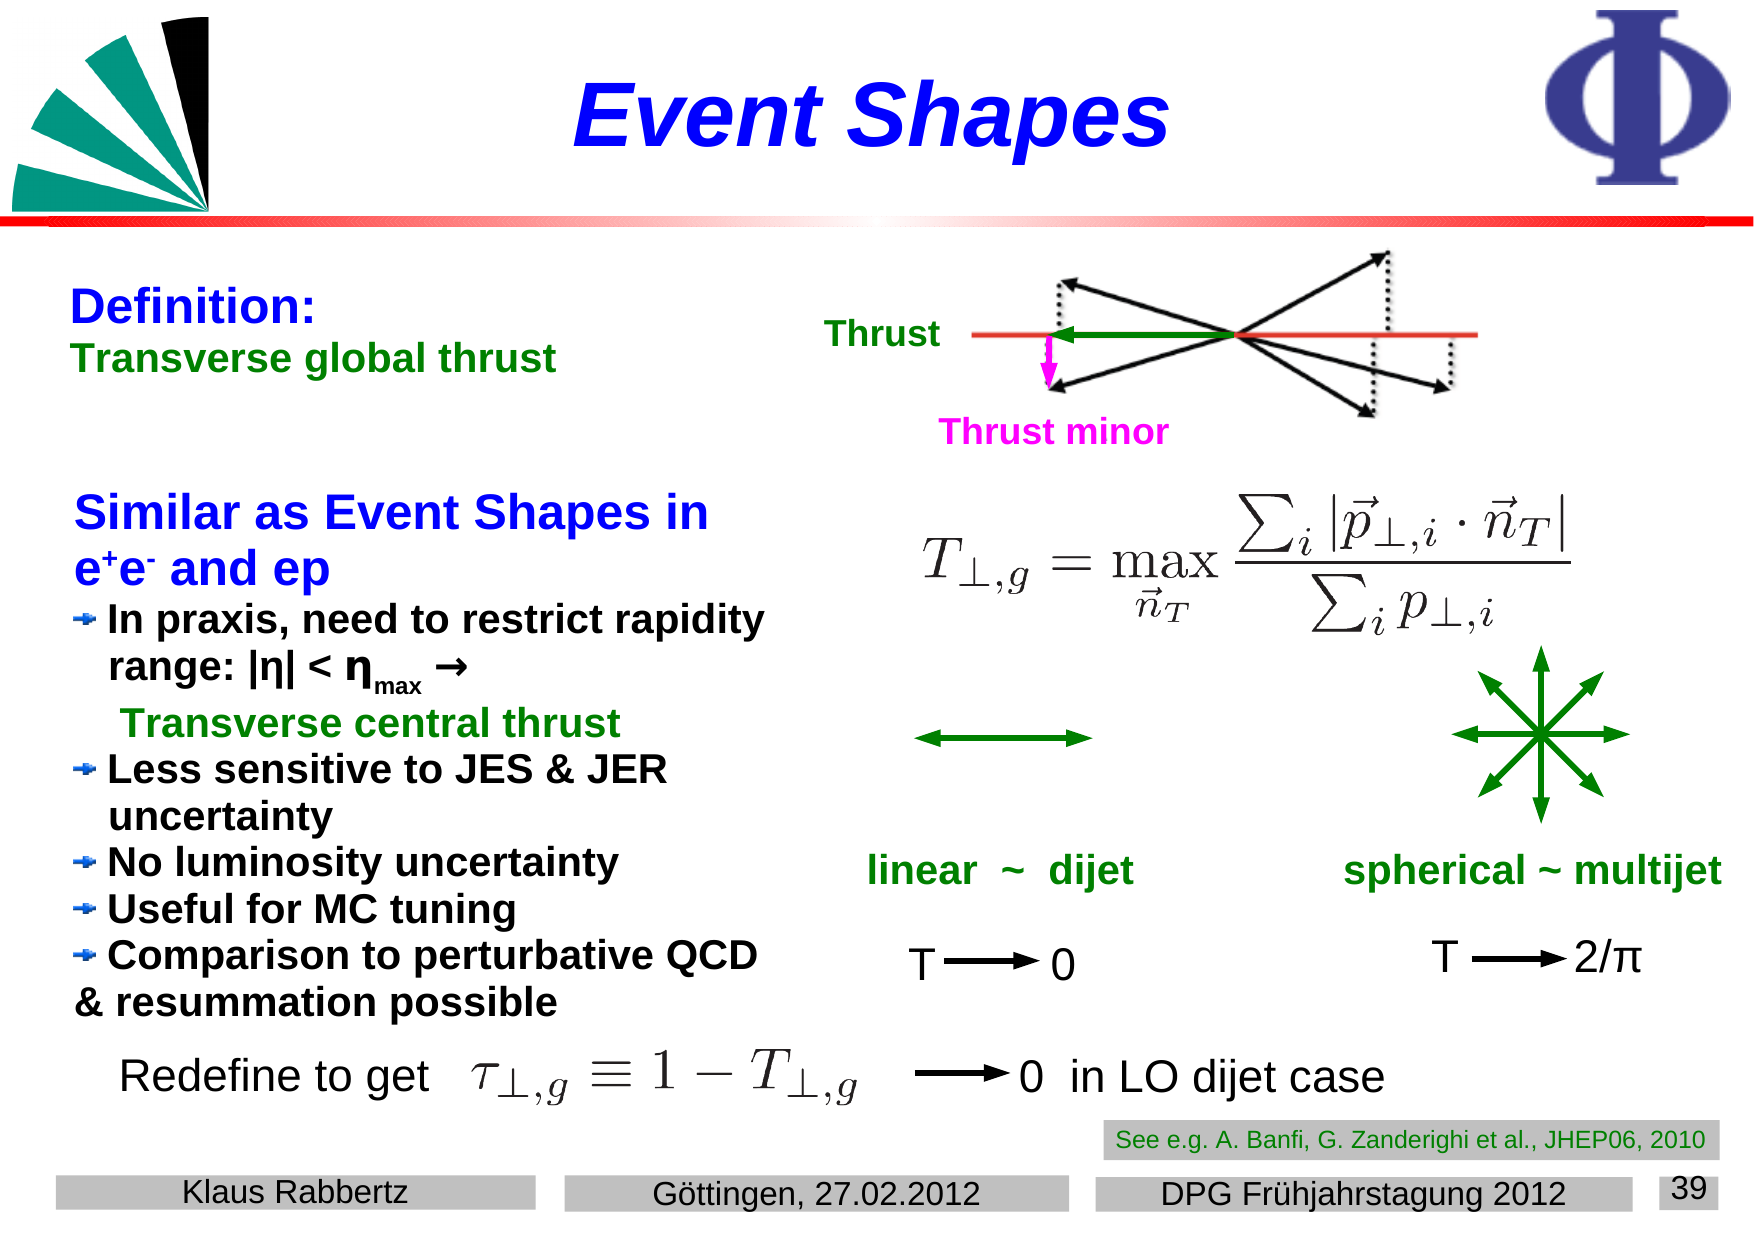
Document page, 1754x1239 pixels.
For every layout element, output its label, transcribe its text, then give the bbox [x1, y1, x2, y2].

picture [954, 236, 1499, 441]
text_box Thrust [811, 306, 953, 361]
title Event Shapes [220, 16, 1525, 213]
picture [465, 1043, 868, 1108]
picture [12, 17, 209, 214]
text_box T 2/π [1419, 924, 1656, 988]
text_box Similar as Event Shapes in e+e- and ep In praxis, need to restrict rapidity range: |η| < ηmax → Transverse central thrust Less sensitive to JES & JER uncertainty No luminosity uncertainty Useful for MC tuning Comparison to perturbative QCD & resummation possible [61, 478, 788, 1031]
text_box spherical ~ multijet [1331, 841, 1734, 900]
text_box Redefine to get [106, 1043, 465, 1107]
text_box See e.g. A. Banfi, G. Zanderighi et al., JHEP06, 2010 [1103, 1120, 1720, 1161]
picture [1545, 10, 1731, 185]
text_box 0 in LO dijet case [868, 1044, 1399, 1108]
picture [917, 486, 1588, 638]
text_box Thrust minor [926, 404, 1182, 459]
text_box T 0 [896, 932, 1089, 996]
text_box linear ~ dijet [854, 841, 1162, 900]
text_box Definition: Transverse global thrust [57, 272, 568, 387]
